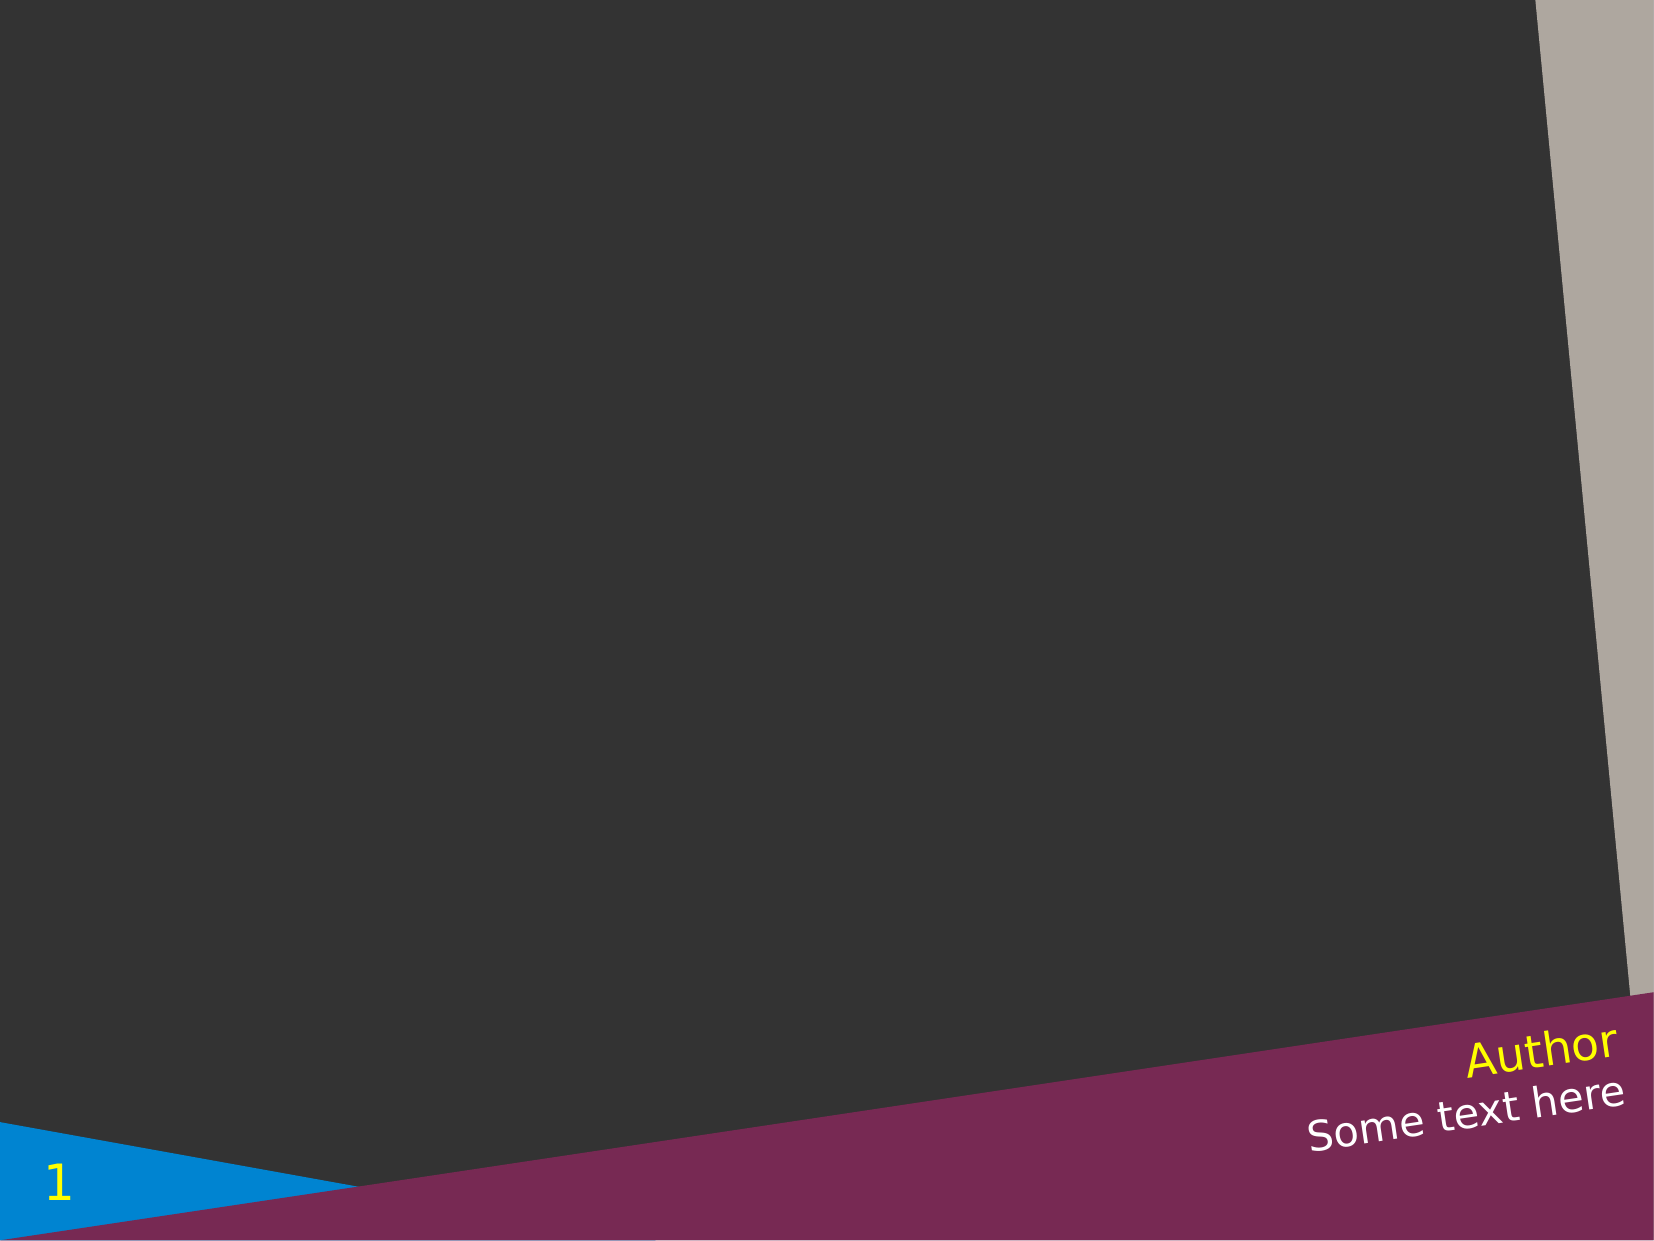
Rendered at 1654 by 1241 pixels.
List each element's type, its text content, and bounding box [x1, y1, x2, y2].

text_box Author Some text here [844, 1003, 1645, 1238]
